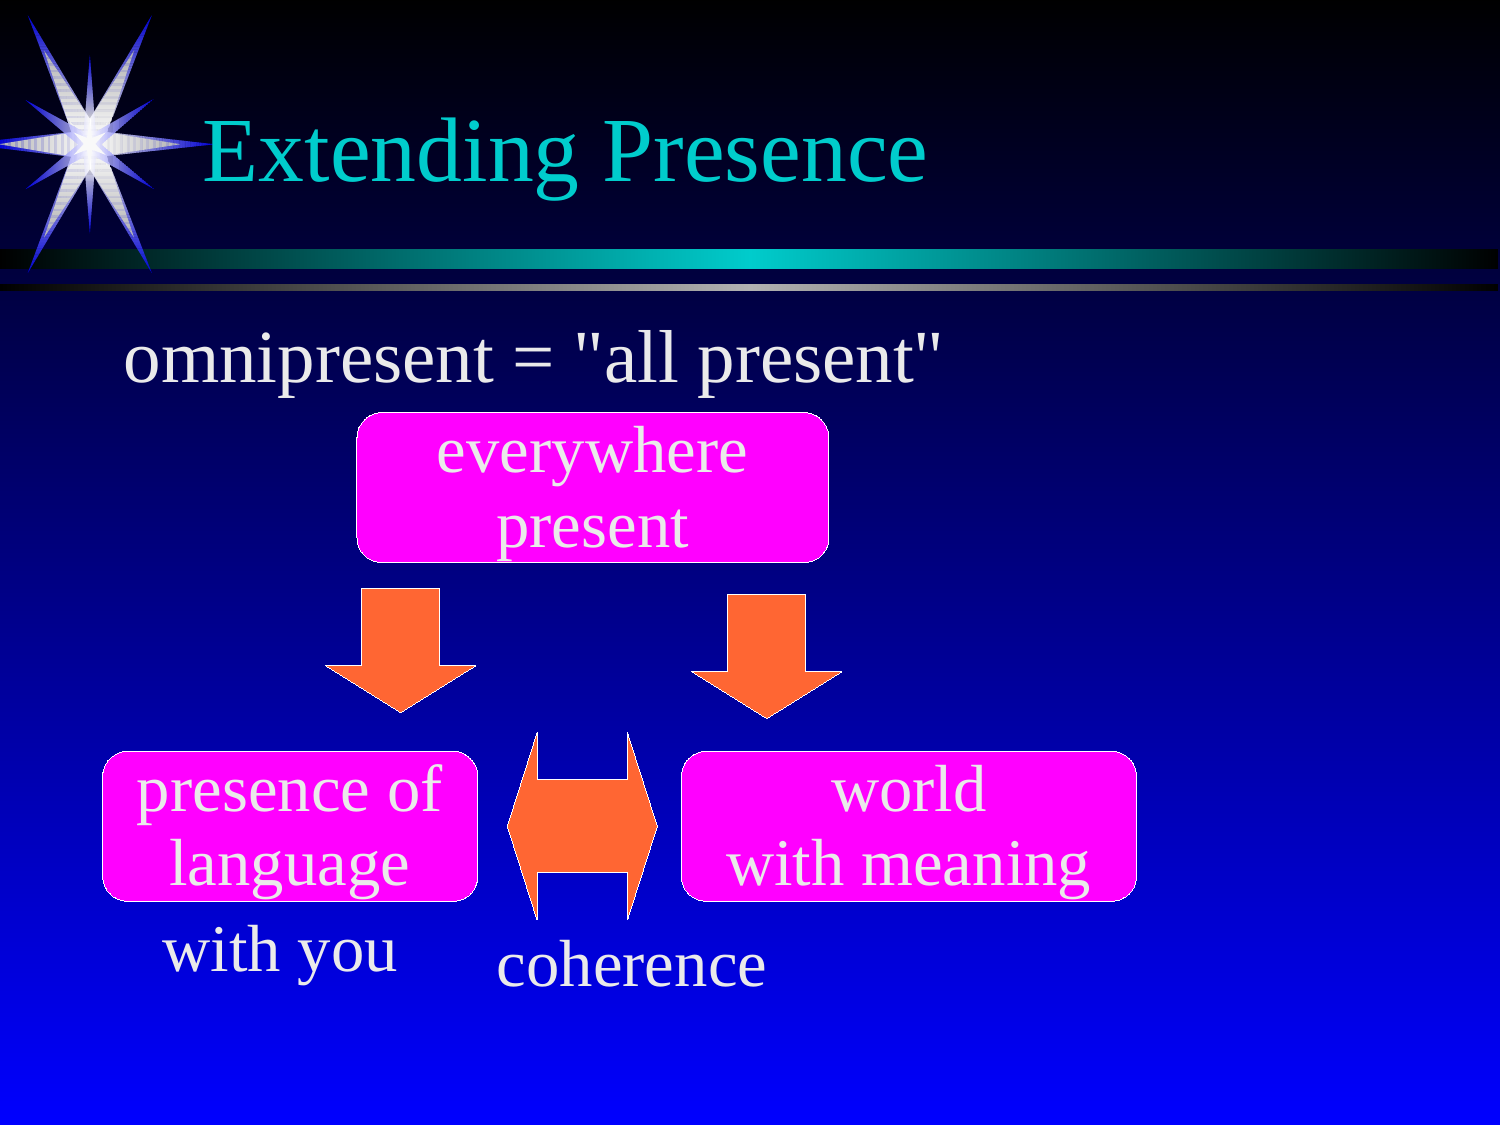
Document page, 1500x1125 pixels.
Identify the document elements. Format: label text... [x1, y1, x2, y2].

text_box presence of language [102, 751, 478, 902]
text_box [507, 732, 658, 919]
text_box omnipresent = "all present" [108, 308, 1088, 407]
text_box everywhere present [356, 412, 829, 563]
text_box [325, 588, 476, 713]
text_box coherence [481, 919, 895, 1009]
text_box world with meaning [681, 751, 1137, 902]
text_box with you [147, 905, 448, 994]
text_box [691, 594, 842, 719]
title Extending Presence [187, 48, 1463, 252]
